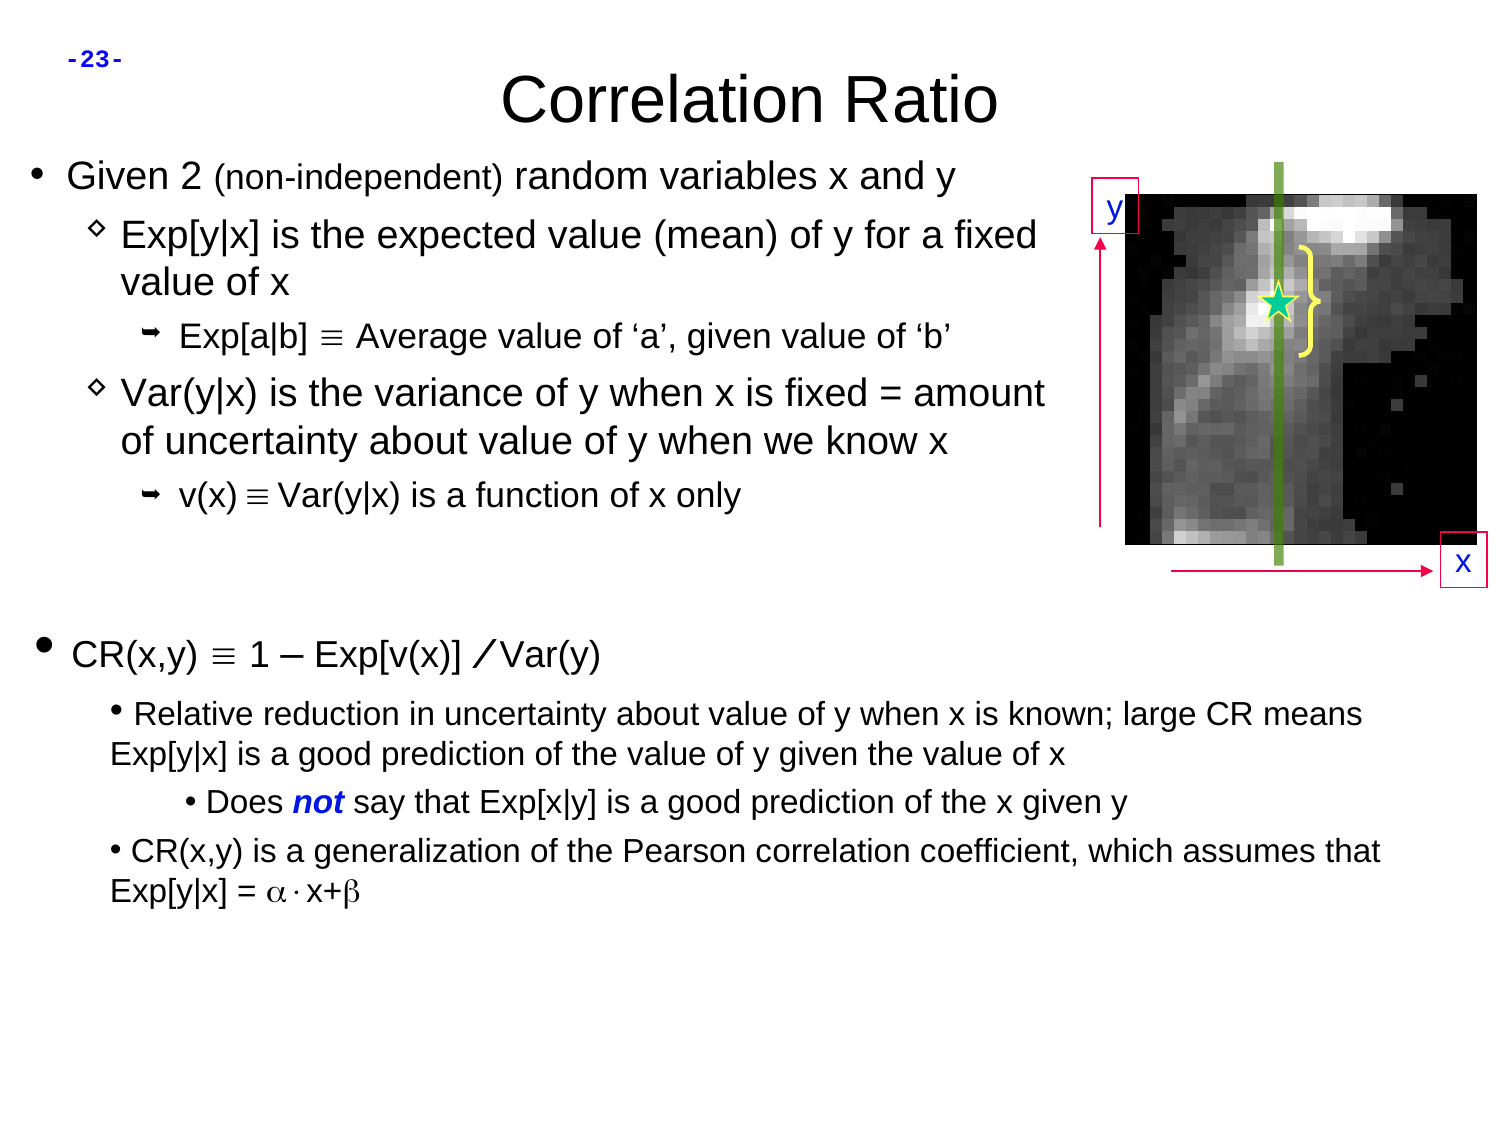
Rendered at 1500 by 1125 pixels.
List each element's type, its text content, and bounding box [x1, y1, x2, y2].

text_box [1258, 295, 1274, 303]
text_box CR(x,y)  1 – Exp[v(x)]  Var(y) Relative reduction in uncertainty about value of y when x is known; large CR means Exp[y|x] is a good prediction of the value of y given the value of x Does not say that Exp[x|y] is a good prediction of the x given y CR(x,y) is a generalization of the Pearson correlation coefficient, which assumes that Exp[y|x] = x+ [20, 611, 1478, 1071]
text_box y [1091, 178, 1139, 234]
text_box [1283, 315, 1291, 321]
picture [1126, 195, 1274, 544]
text_box Correlation Ratio [112, 46, 1388, 146]
text_box x [1440, 531, 1487, 588]
text_box Given 2 (non-independent) random variables x and y Exp[y|x] is the expected value (mean) of y for a fixed value of x Exp[a|b]  Average value of ‘a’, given value of ‘b’ Var(y|x) is the variance of y when x is fixed = amount of uncertainty about value of y when we know x v(x)  Var(y|x) is a function of x only [13, 142, 1087, 788]
picture [1284, 195, 1476, 544]
text_box [1283, 296, 1298, 302]
